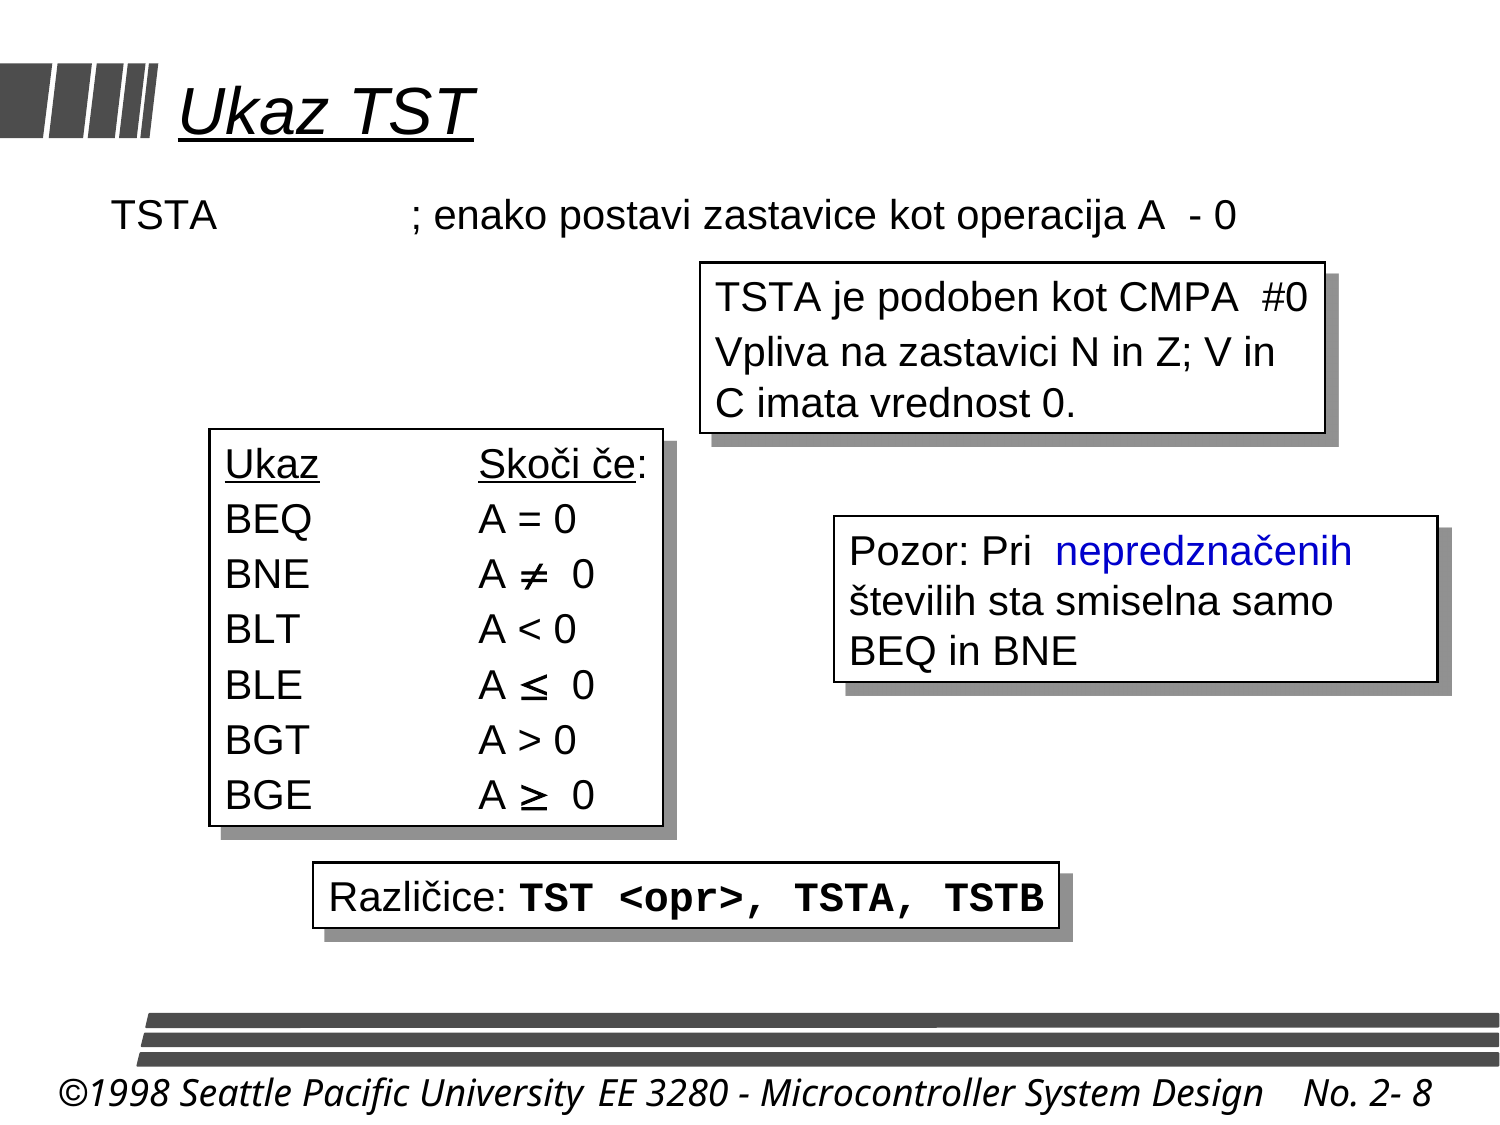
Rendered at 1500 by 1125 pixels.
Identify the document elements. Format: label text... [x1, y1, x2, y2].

text_box Različice: TST <opr>, TSTA, TSTB [313, 862, 1060, 928]
text_box TSTA je podoben kot CMPA #0 Vpliva na zastavici N in Z; V in C imata vrednost 0. [699, 262, 1326, 433]
text_box Pozor: Pri nepredznačenih številih sta smiselna samo BEQ in BNE [833, 516, 1438, 682]
text_box TSTA ; enako postavi zastavice kot operacija A - 0 [95, 180, 1264, 246]
title Ukaz TST [162, 60, 1498, 156]
text_box Ukaz Skoči če: BEQ A = 0 BNE A 0 BLT A < 0 BLE A 0 BGT A > 0 BGE A 0 [209, 429, 664, 826]
